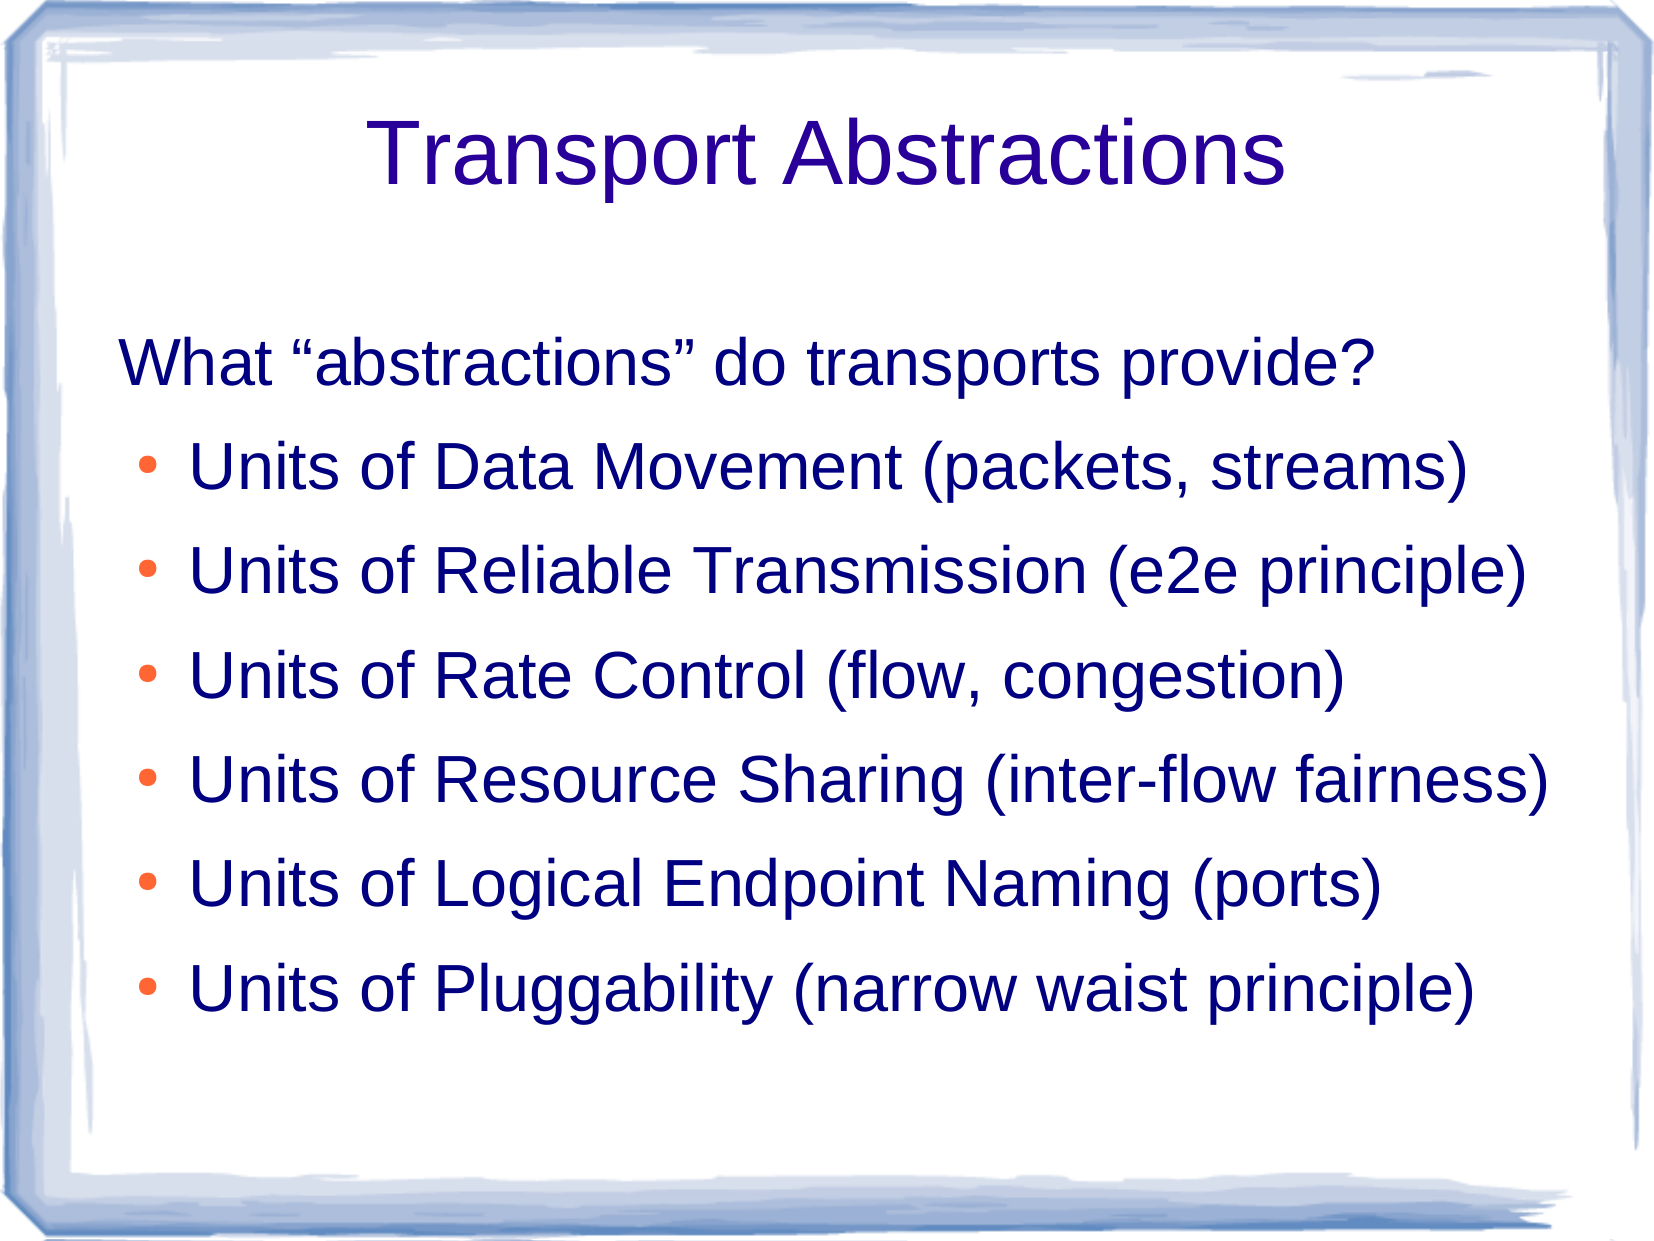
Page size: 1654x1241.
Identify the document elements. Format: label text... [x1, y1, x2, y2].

title Transport Abstractions [82, 49, 1571, 257]
picture [0, 0, 1654, 1241]
list What “abstractions” do transports provide? Units of Data Movement (packets, streams) Units of Reliable Transmission (e2e principle) Units of Rate Control (flow, congestion) Units of Resource Sharing (inter-flow fairness) Units of Logical Endpoint Naming (ports) Units of Pluggability (narrow waist principle) [118, 324, 1571, 1024]
